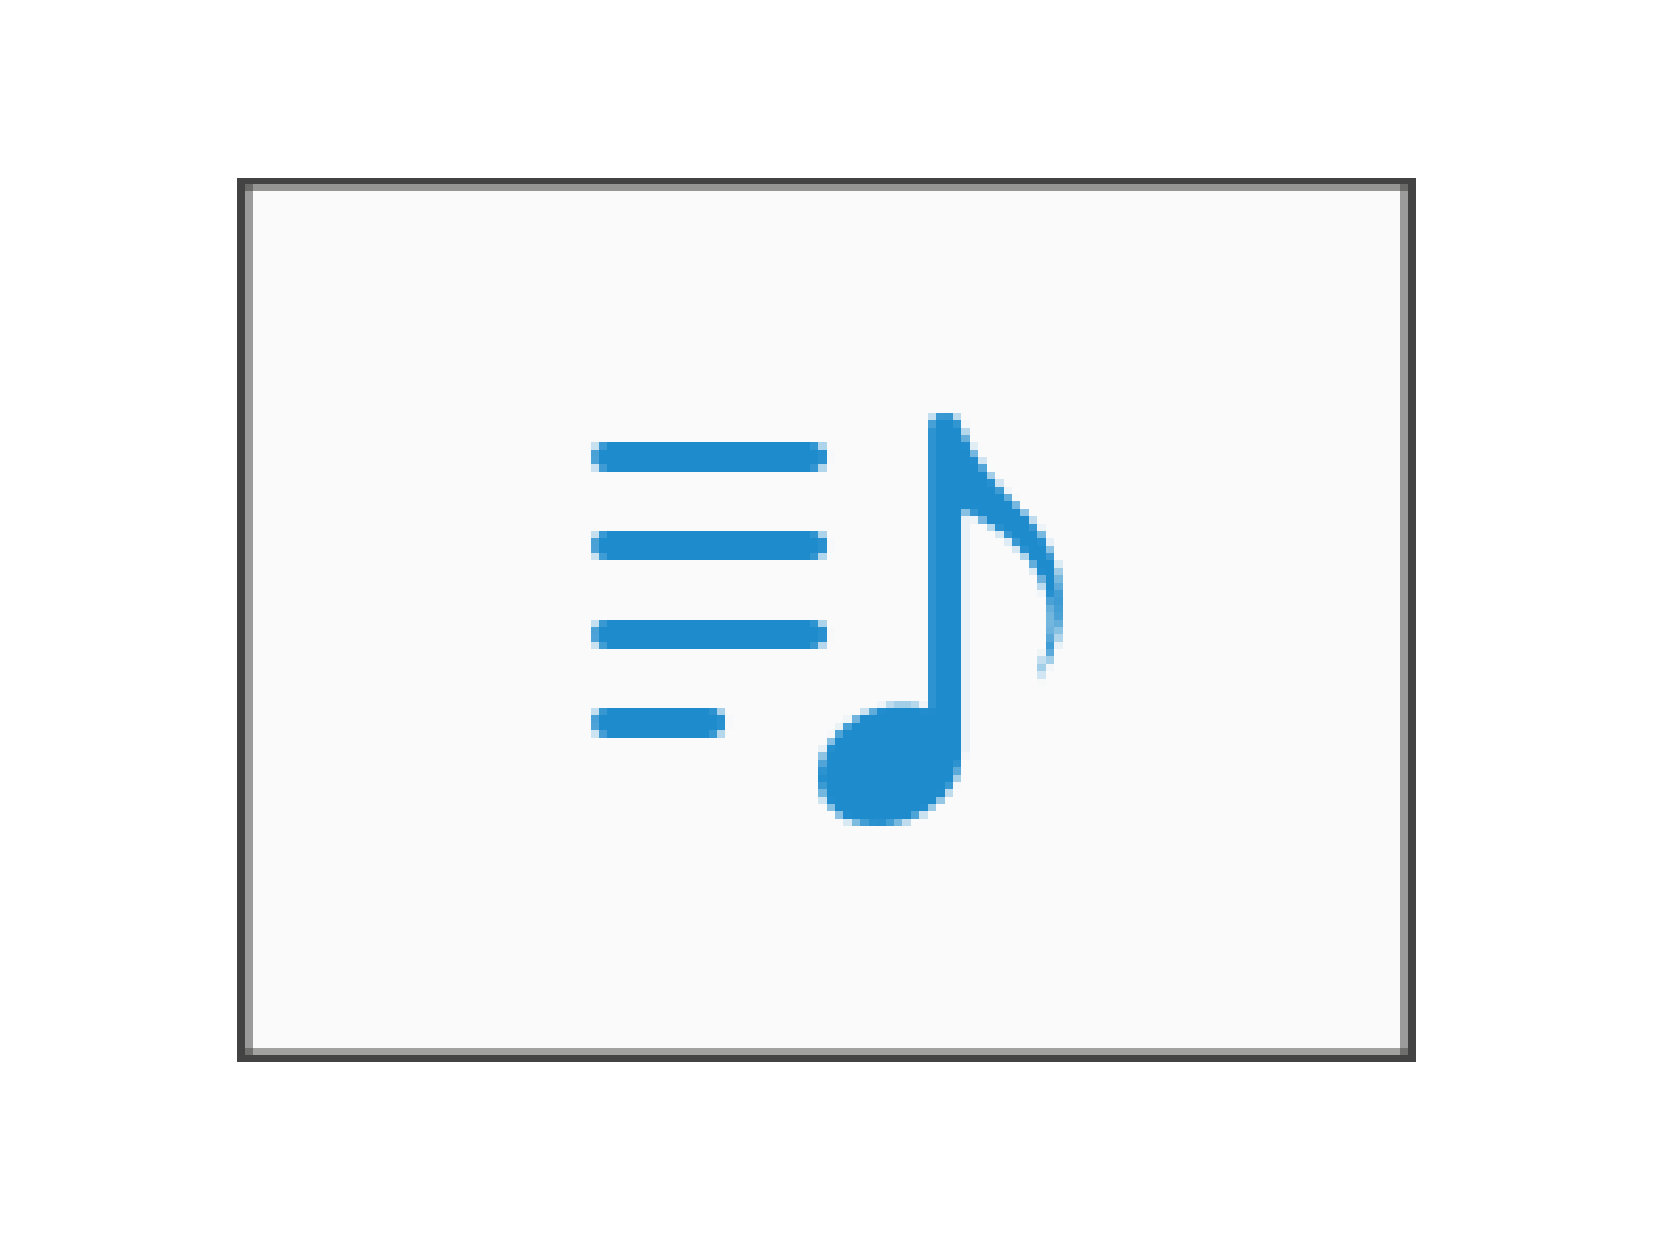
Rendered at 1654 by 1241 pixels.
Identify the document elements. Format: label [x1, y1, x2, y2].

text_box [236, 177, 1418, 1063]
